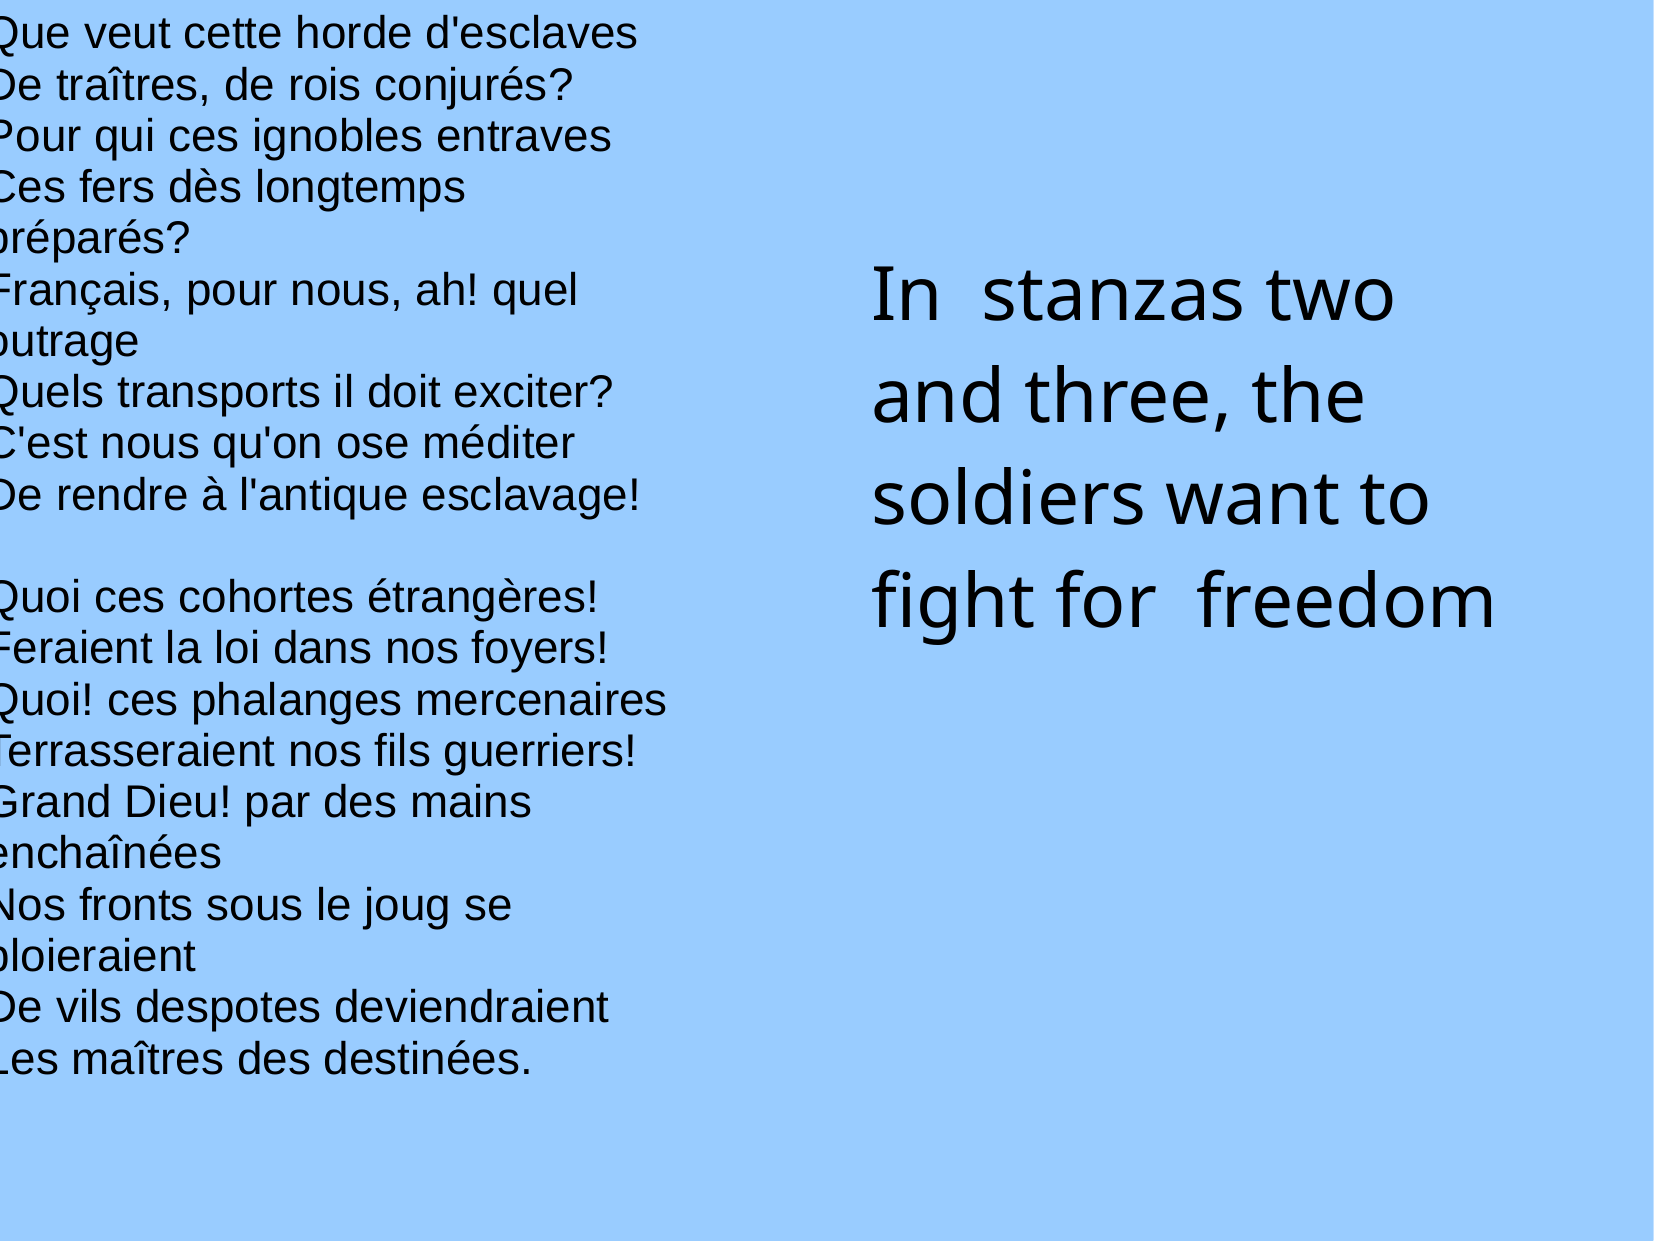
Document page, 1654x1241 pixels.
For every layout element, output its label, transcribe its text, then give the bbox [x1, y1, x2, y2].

text_box Que veut cette horde d'esclaves De traîtres, de rois conjurés? Pour qui ces ignobles entraves Ces fers dès longtemps préparés? Français, pour nous, ah! quel outrage Quels transports il doit exciter? C'est nous qu'on ose méditer De rendre à l'antique esclavage! Quoi ces cohortes étrangères! Feraient la loi dans nos foyers! Quoi! ces phalanges mercenaires Terrasseraient nos fils guerriers! Grand Dieu! par des mains enchaînées Nos fronts sous le joug se ploieraient De vils despotes deviendraient Les maîtres des destinées. [0, 0, 687, 1241]
text_box [656, 0, 1654, 1241]
text_box In stanzas two and three, the soldiers want to fight for freedom [856, 232, 1532, 771]
